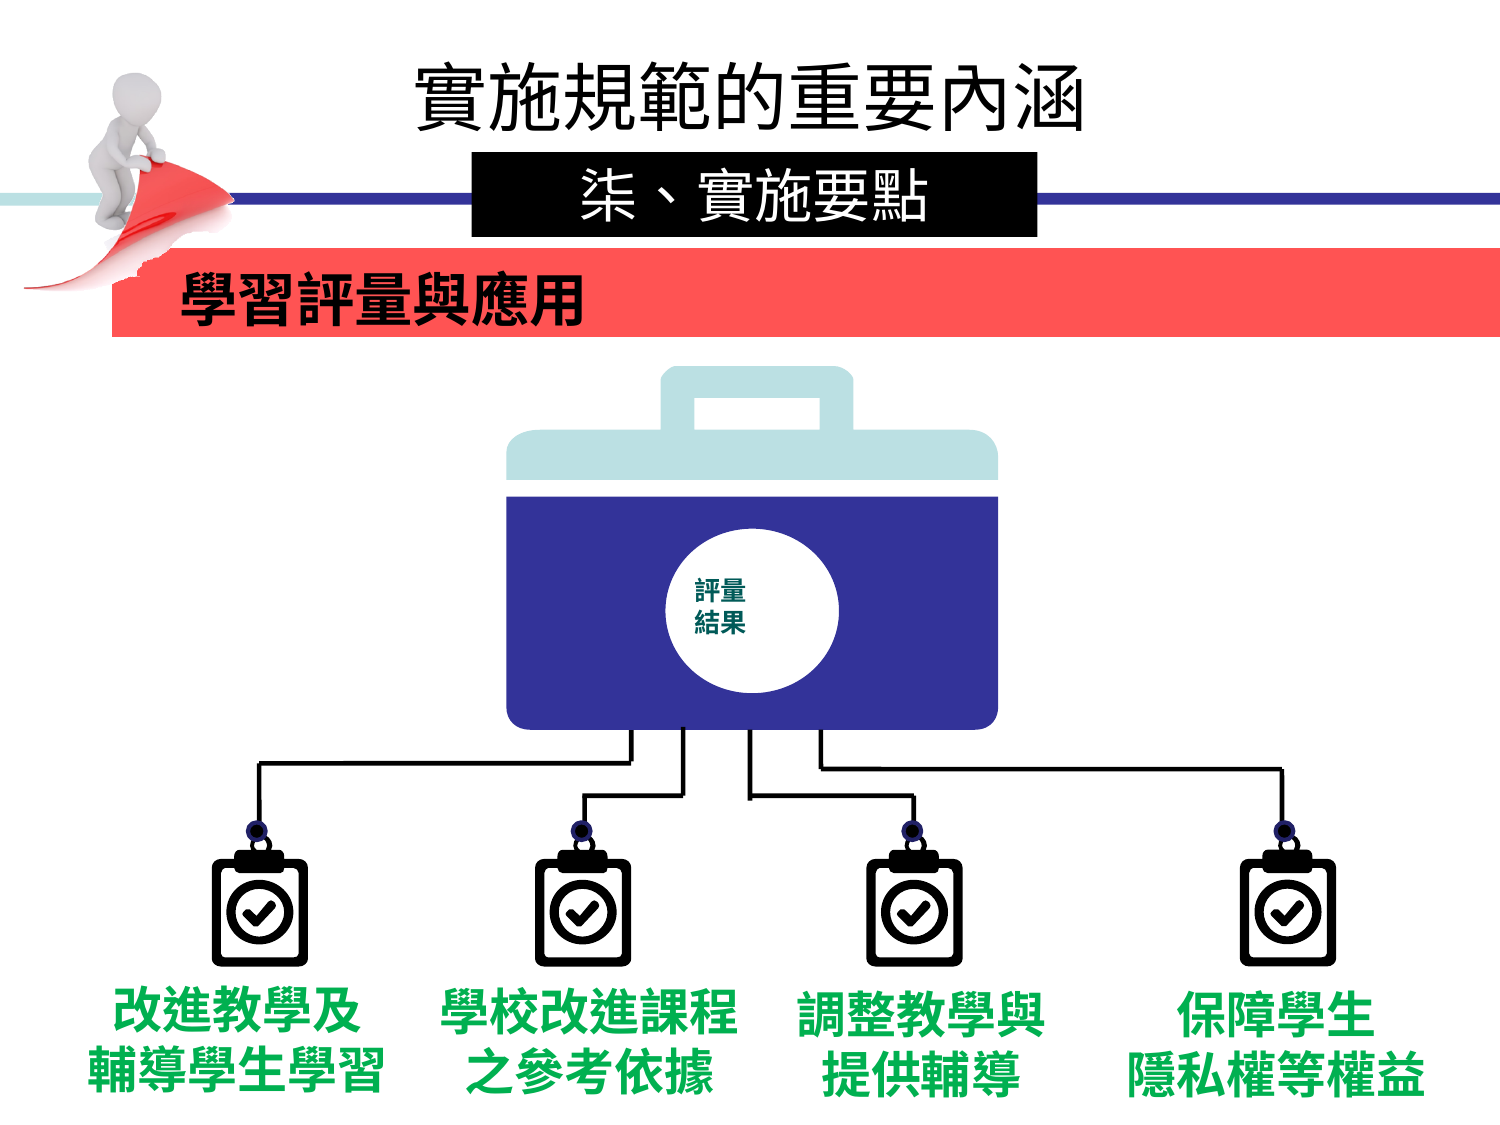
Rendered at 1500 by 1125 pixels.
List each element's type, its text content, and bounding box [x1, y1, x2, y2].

text_box [0, 192, 23, 206]
title 評量 結果 [679, 567, 837, 646]
text_box [821, 248, 1500, 337]
text_box [506, 496, 999, 730]
text_box [1239, 822, 1337, 967]
text_box 改進教學及 輔導學生學習 [64, 970, 410, 1106]
text_box [506, 366, 999, 480]
text_box 實施規範的重要內涵 [0, 42, 1500, 148]
text_box [535, 822, 632, 967]
text_box [1038, 192, 1500, 205]
text_box 學校改進課程之參考依據 [416, 972, 762, 1108]
text_box 保障學生 隱私權等權益 [1104, 975, 1450, 1111]
text_box 柒、實施要點 [471, 152, 1038, 237]
text_box 學習評量與應用 [0, 231, 821, 350]
text_box [866, 822, 963, 967]
text_box [243, 192, 471, 205]
text_box 調整教學與 提供輔導 [761, 975, 1081, 1111]
text_box [211, 822, 308, 967]
picture [23, 66, 243, 296]
